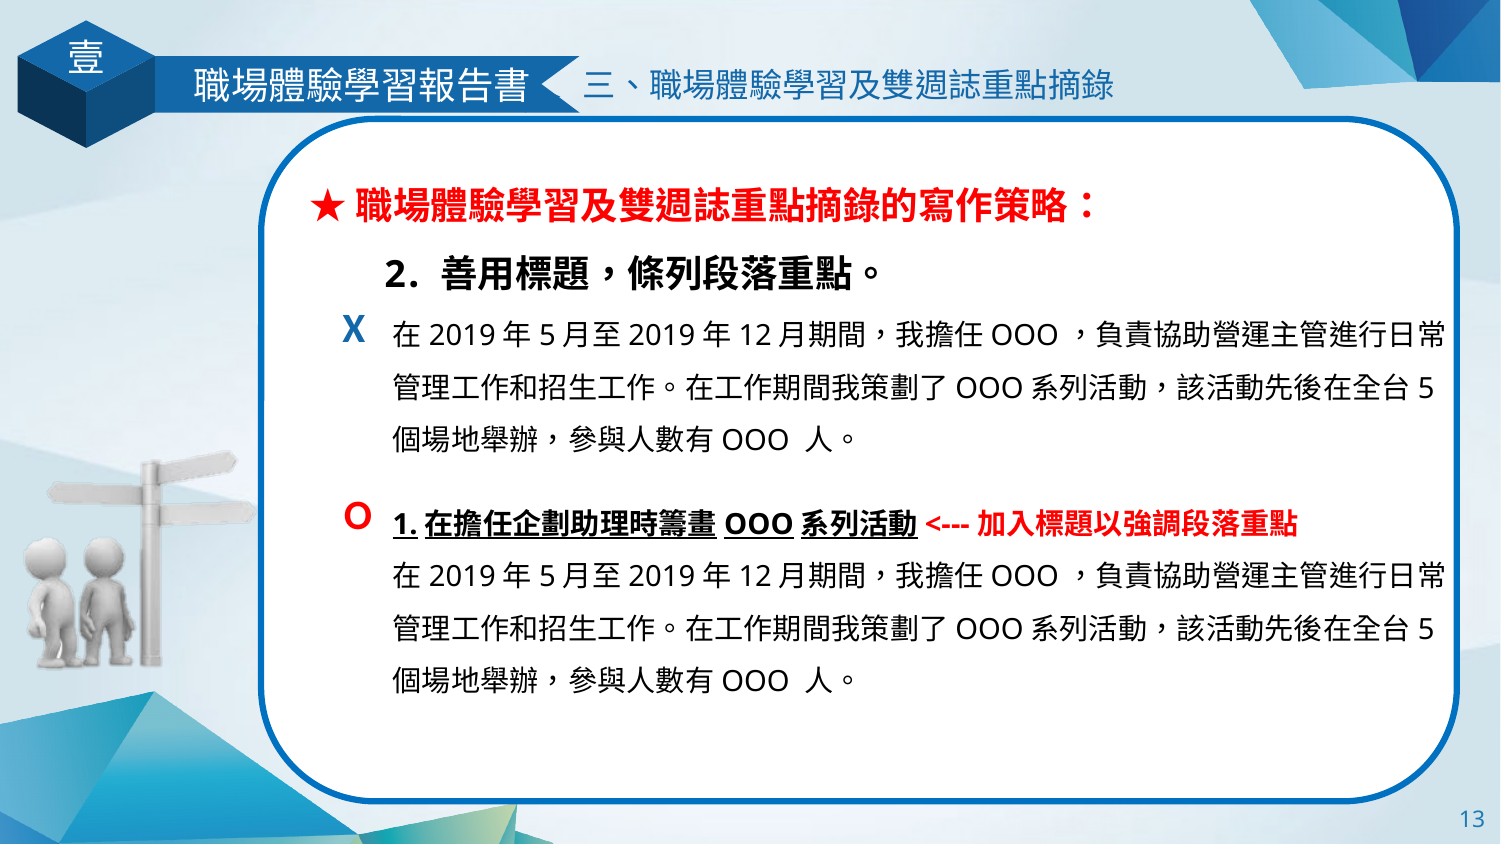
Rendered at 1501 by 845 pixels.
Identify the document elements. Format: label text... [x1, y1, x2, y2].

text_box 職場體驗學習報告書 [155, 56, 580, 113]
text_box 13 [1458, 804, 1501, 832]
text_box ★職場體驗學習及雙週誌重點摘錄的寫作策略： 善用標題，條列段落重點。 [261, 118, 1457, 802]
text_box O [343, 487, 391, 578]
text_box 在2019年5月至2019年12月期間，我擔任OOO，負責協助營運主管進行日常管理工作和招生工作。在工作期間我策劃了OOO系列活動，該活動先後在全台5個場地舉辦，參與人數有OOO 人。 [318, 299, 1452, 457]
text_box X [342, 300, 391, 391]
text_box 三、職場體驗學習及雙週誌重點摘錄 [523, 65, 1176, 104]
picture [0, 0, 1501, 844]
text_box [525, 104, 545, 113]
text_box 1.在擔任企劃助理時籌畫OOO系列活動<---加入標題以強調段落重點 在2019年5月至2019年12月期間，我擔任OOO，負責協助營運主管進行日常管理工作和招生工作。在工作期間我策劃了OOO系列活動，該活動先後在全台5個場地舉辦，參與人數有OOO 人。 [318, 487, 1452, 698]
text_box 職場體驗學習報告書 [527, 104, 580, 113]
text_box 壹 [17, 20, 155, 92]
text_box [17, 57, 155, 148]
